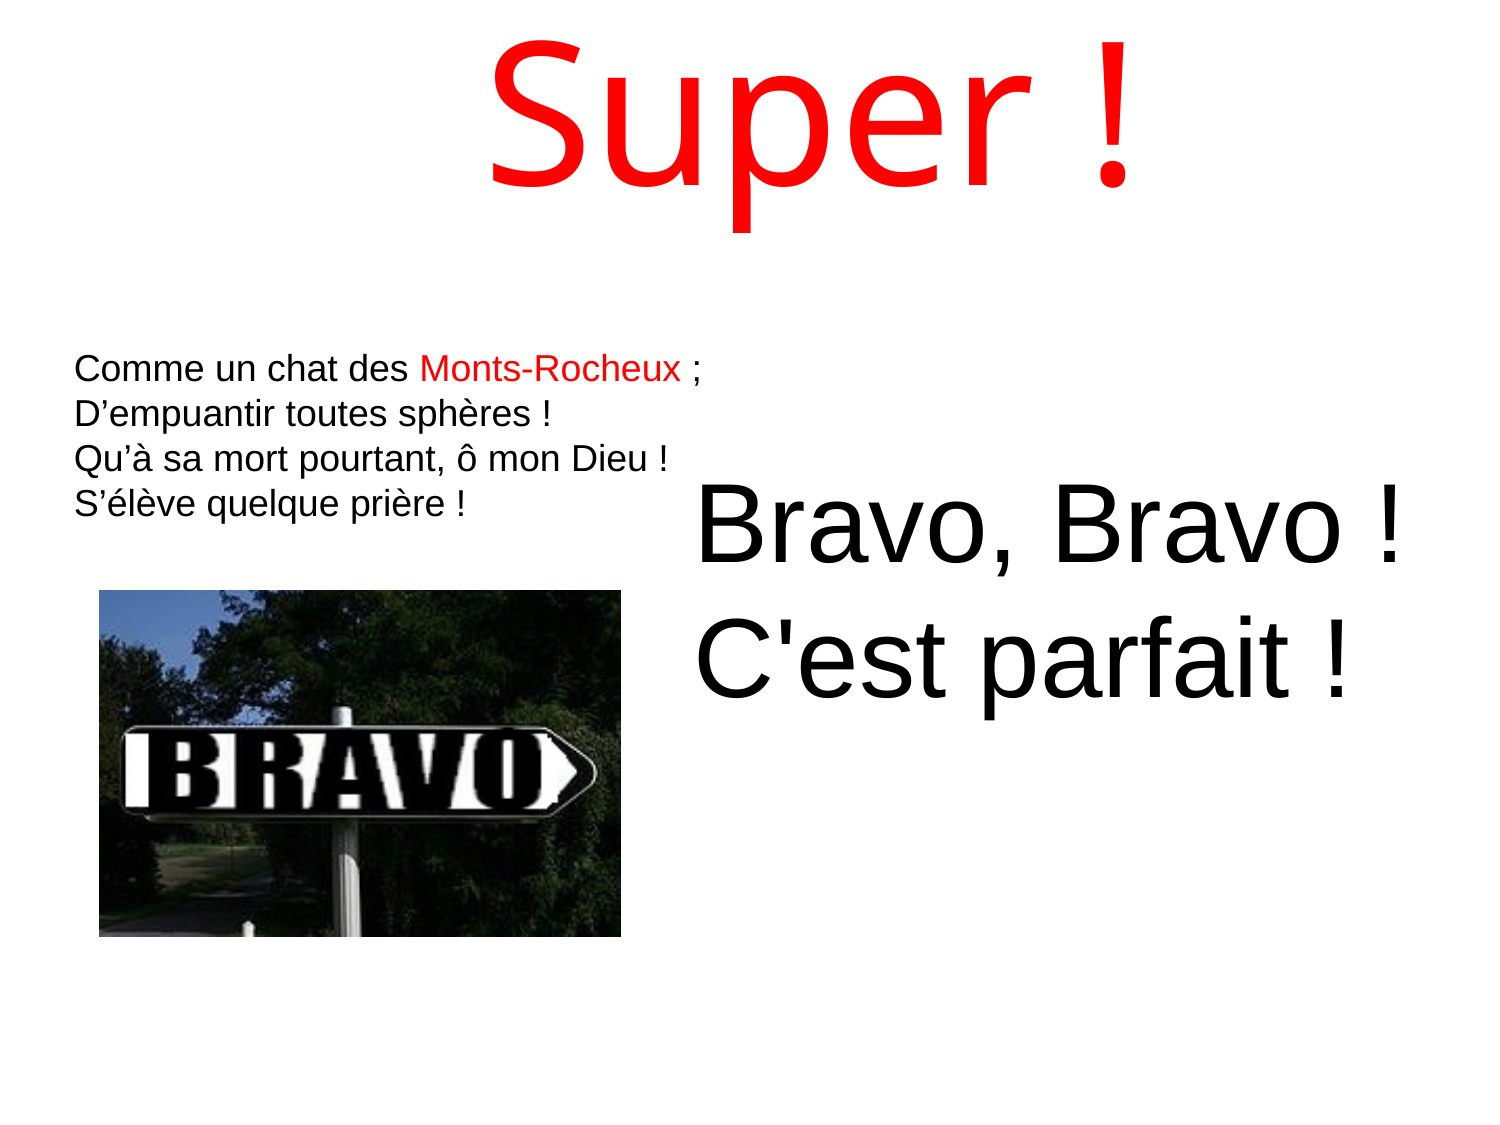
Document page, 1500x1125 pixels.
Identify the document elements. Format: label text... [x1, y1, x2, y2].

text_box Super ! [118, 0, 1500, 233]
text_box Comme un chat des Monts-Rocheux ; D’empuantir toutes sphères ! Qu’à sa mort pourtant, ô mon Dieu ! S’élève quelque prière ! [59, 336, 913, 532]
picture [99, 590, 621, 937]
text_box Bravo, Bravo ! C'est parfait ! [679, 442, 1477, 728]
